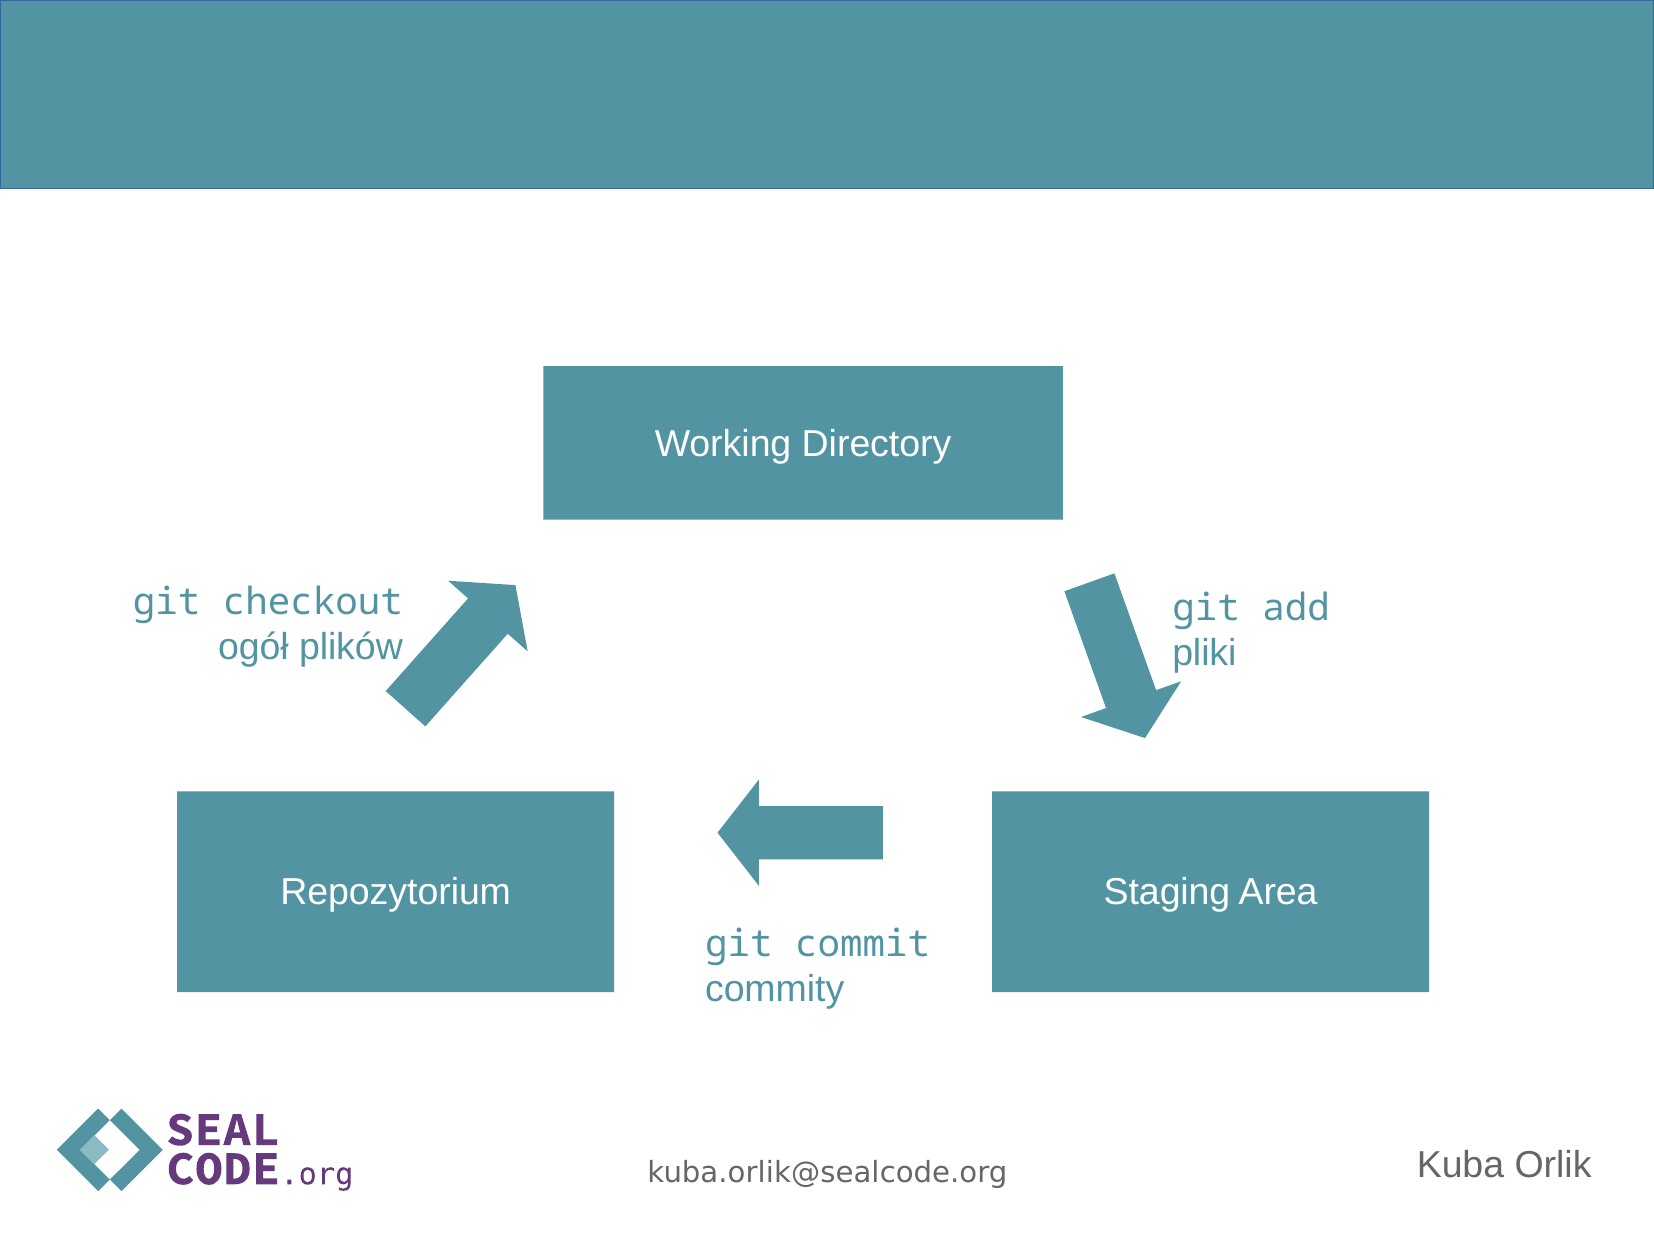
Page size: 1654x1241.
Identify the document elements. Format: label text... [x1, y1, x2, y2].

text_box Repozytorium [177, 791, 615, 993]
text_box Staging Area [992, 791, 1430, 993]
text_box [385, 580, 528, 727]
text_box Working Directory [543, 366, 1063, 520]
text_box git commit commity [690, 909, 945, 1010]
text_box [717, 779, 883, 886]
text_box [1064, 573, 1182, 739]
text_box git checkout ogół plików [118, 566, 418, 668]
text_box git add pliki [1157, 572, 1345, 674]
